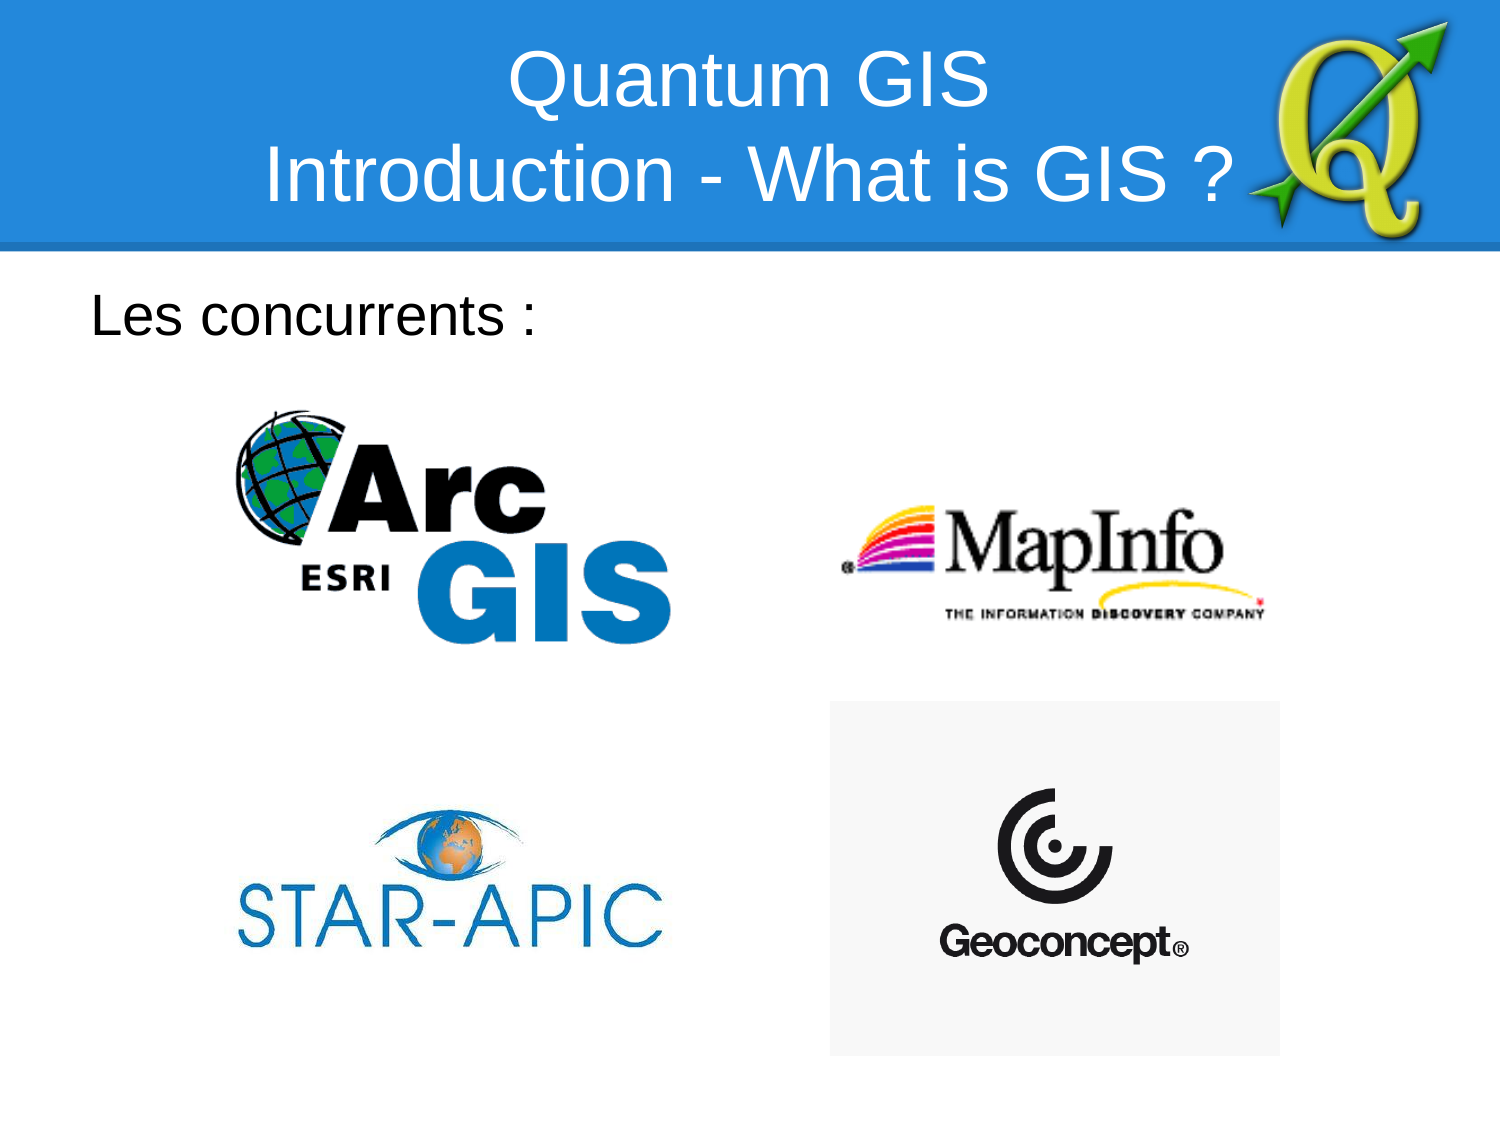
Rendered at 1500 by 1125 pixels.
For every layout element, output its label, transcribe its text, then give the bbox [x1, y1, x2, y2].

text_box [224, 660, 675, 1096]
text_box [1238, 10, 1459, 248]
list Les concurrents : [75, 262, 1425, 1036]
title Quantum GIS Introduction - What is GIS ? [75, 12, 1238, 233]
text_box [224, 395, 675, 646]
text_box [829, 337, 1280, 1056]
